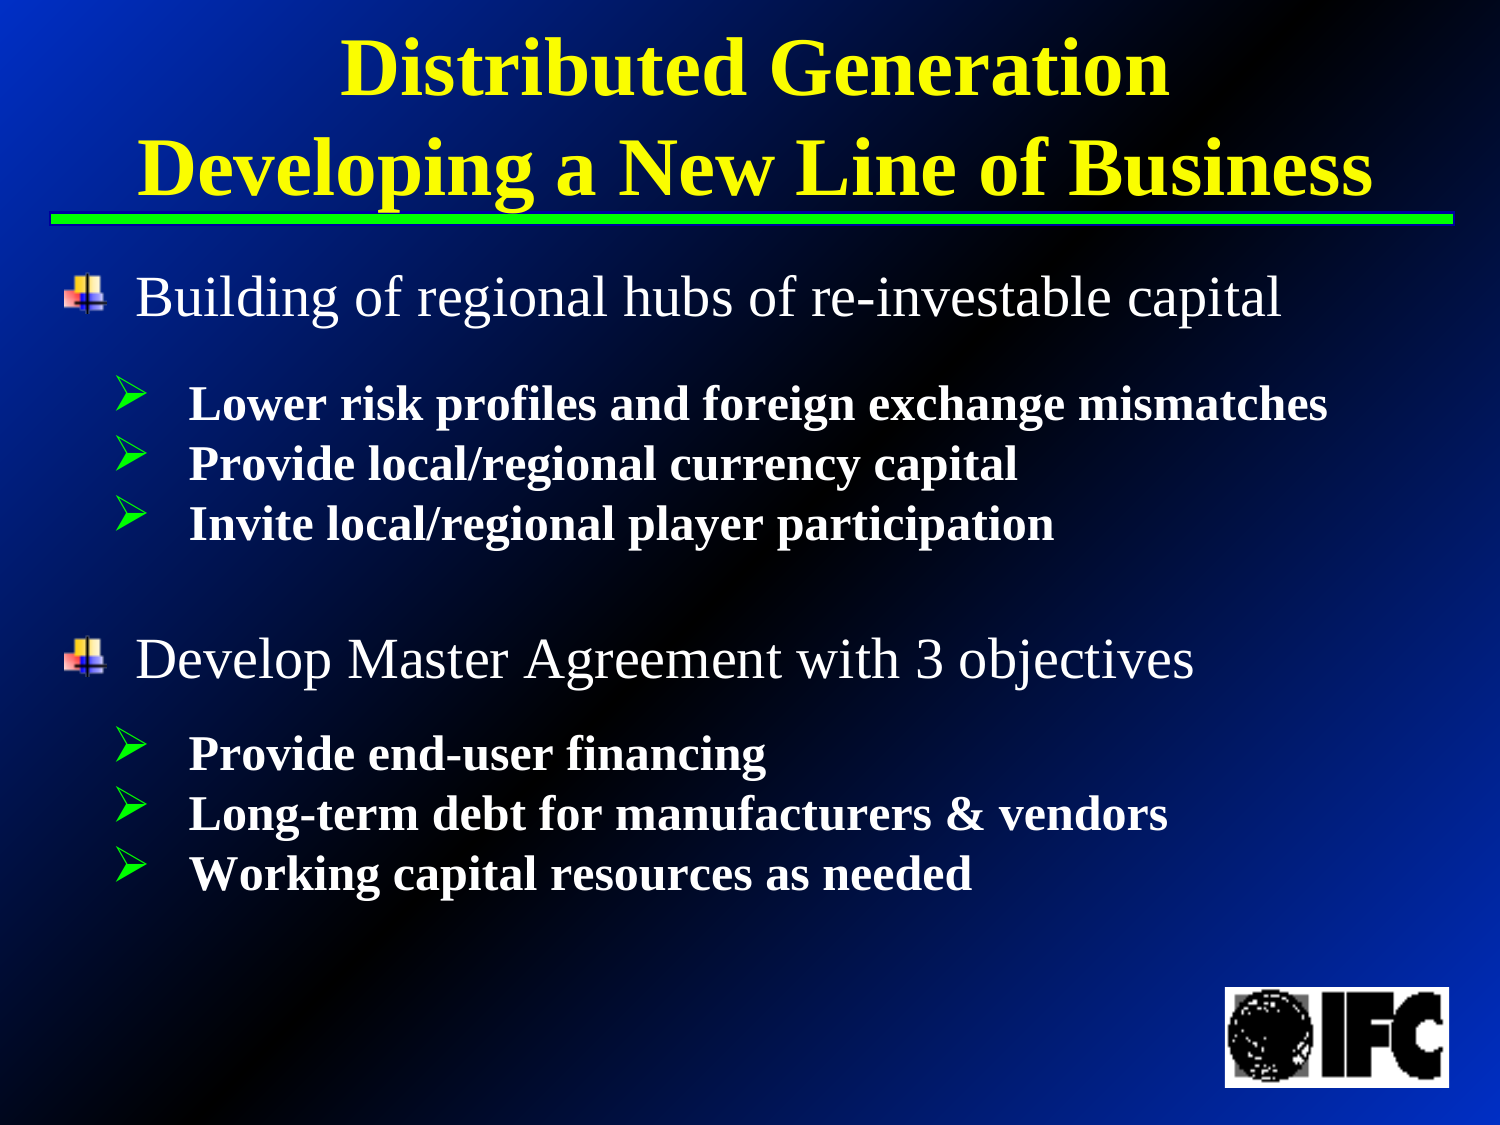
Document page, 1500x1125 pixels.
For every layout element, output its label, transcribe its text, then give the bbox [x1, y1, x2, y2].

text_box [49, 212, 1455, 225]
text_box Lower risk profiles and foreign exchange mismatches Provide local/regional currency capital Invite local/regional player participation [96, 362, 1404, 558]
picture [64, 271, 107, 314]
text_box Develop Master Agreement with 3 objectives [50, 612, 1451, 698]
text_box Provide end-user financing Long-term debt for manufacturers & vendors Working capital resources as needed [96, 712, 1404, 908]
picture [64, 634, 107, 677]
text_box Building of regional hubs of re-investable capital [50, 249, 1451, 336]
text_box Distributed Generation Developing a New Line of Business [62, 50, 1450, 175]
